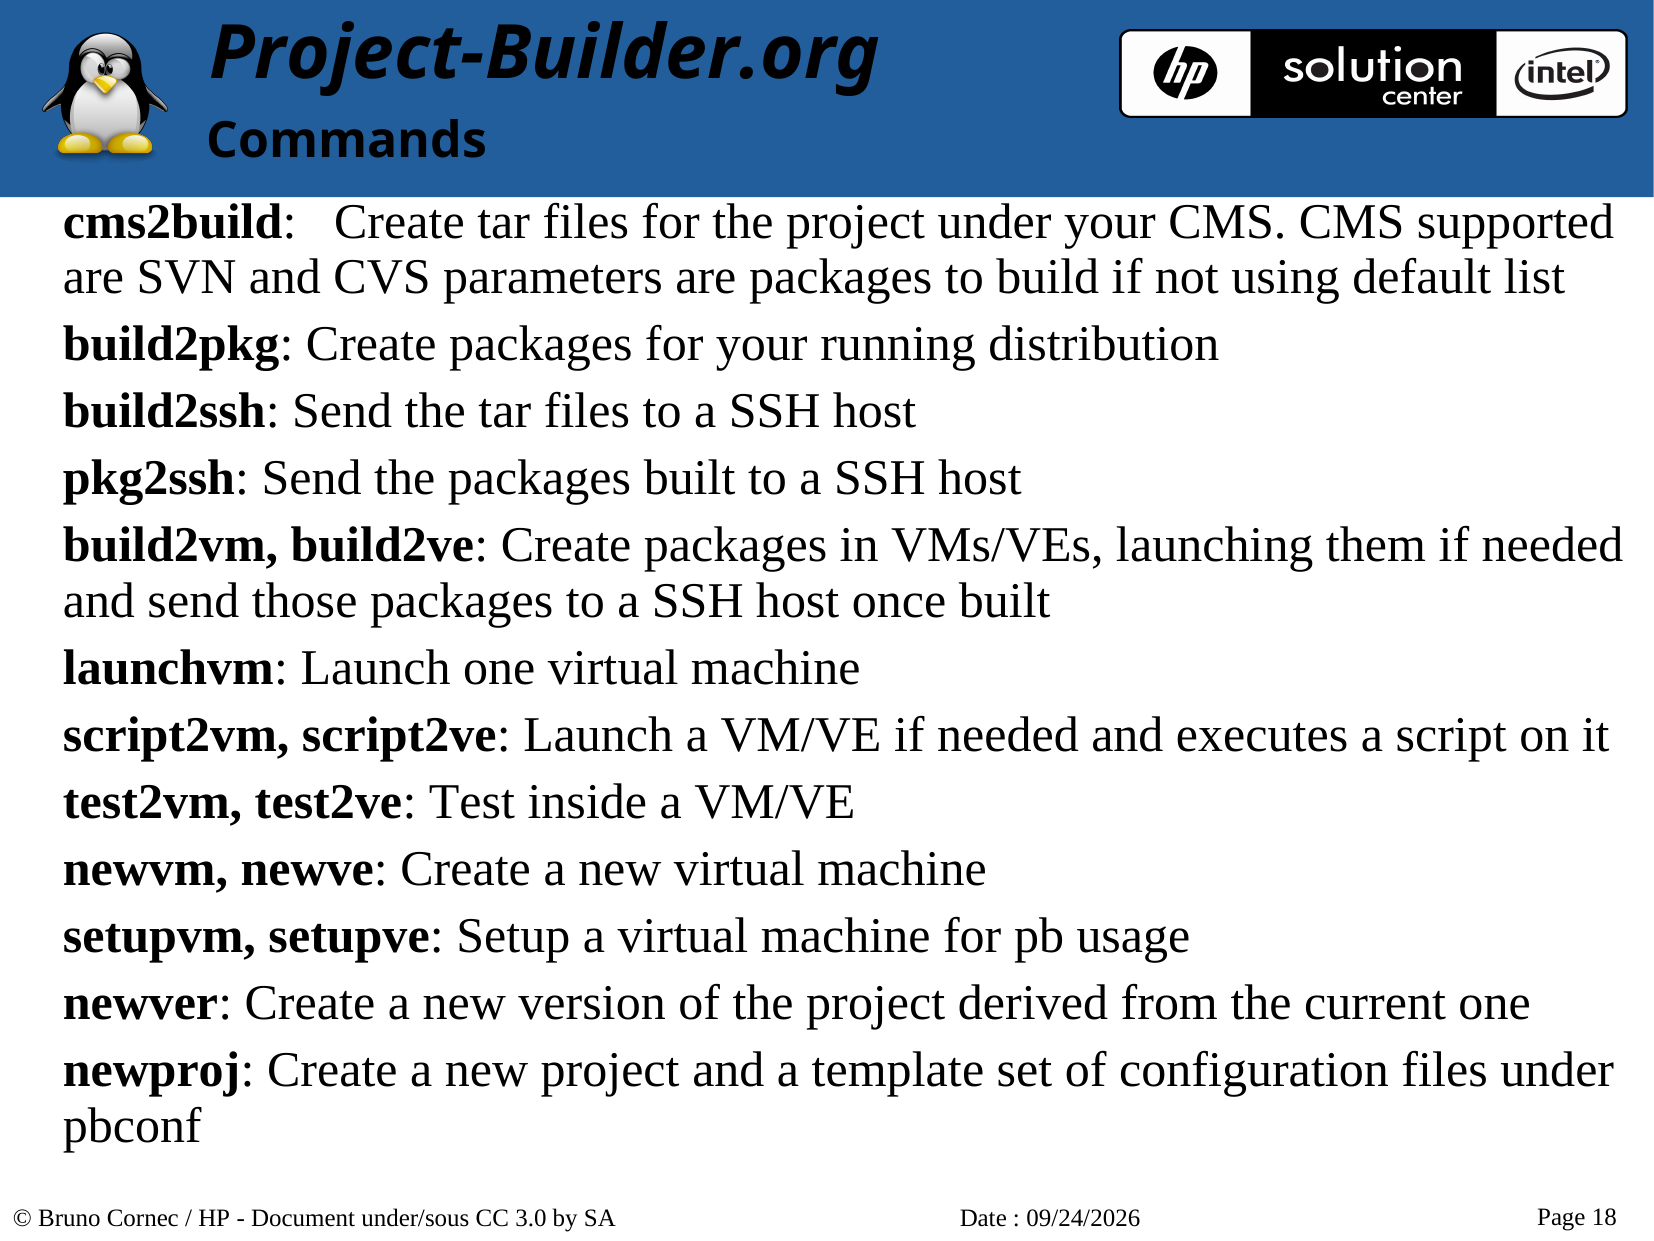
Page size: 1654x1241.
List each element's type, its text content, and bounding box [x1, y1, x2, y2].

picture [1119, 29, 1628, 118]
title Commands [206, 59, 1121, 221]
picture [42, 29, 168, 167]
text_box cms2build: Create tar files for the project under your CMS. CMS supported are SVN and CVS parameters are packages to build if not using default list build2pkg: Create packages for your running distribution build2ssh: Send the tar files to a SSH host pkg2ssh: Send the packages built to a SSH host build2vm, build2ve: Create packages in VMs/VEs, launching them if needed and send those packages to a SSH host once built launchvm: Launch one virtual machine script2vm, script2ve: Launch a VM/VE if needed and executes a script on it test2vm, test2ve: Test inside a VM/VE newvm, newve: Create a new virtual machine setupvm, setupve: Setup a virtual machine for pb usage newver: Create a new version of the project derived from the current one newproj: Create a new project and a template set of configuration files under pbconf [62, 193, 1654, 1153]
